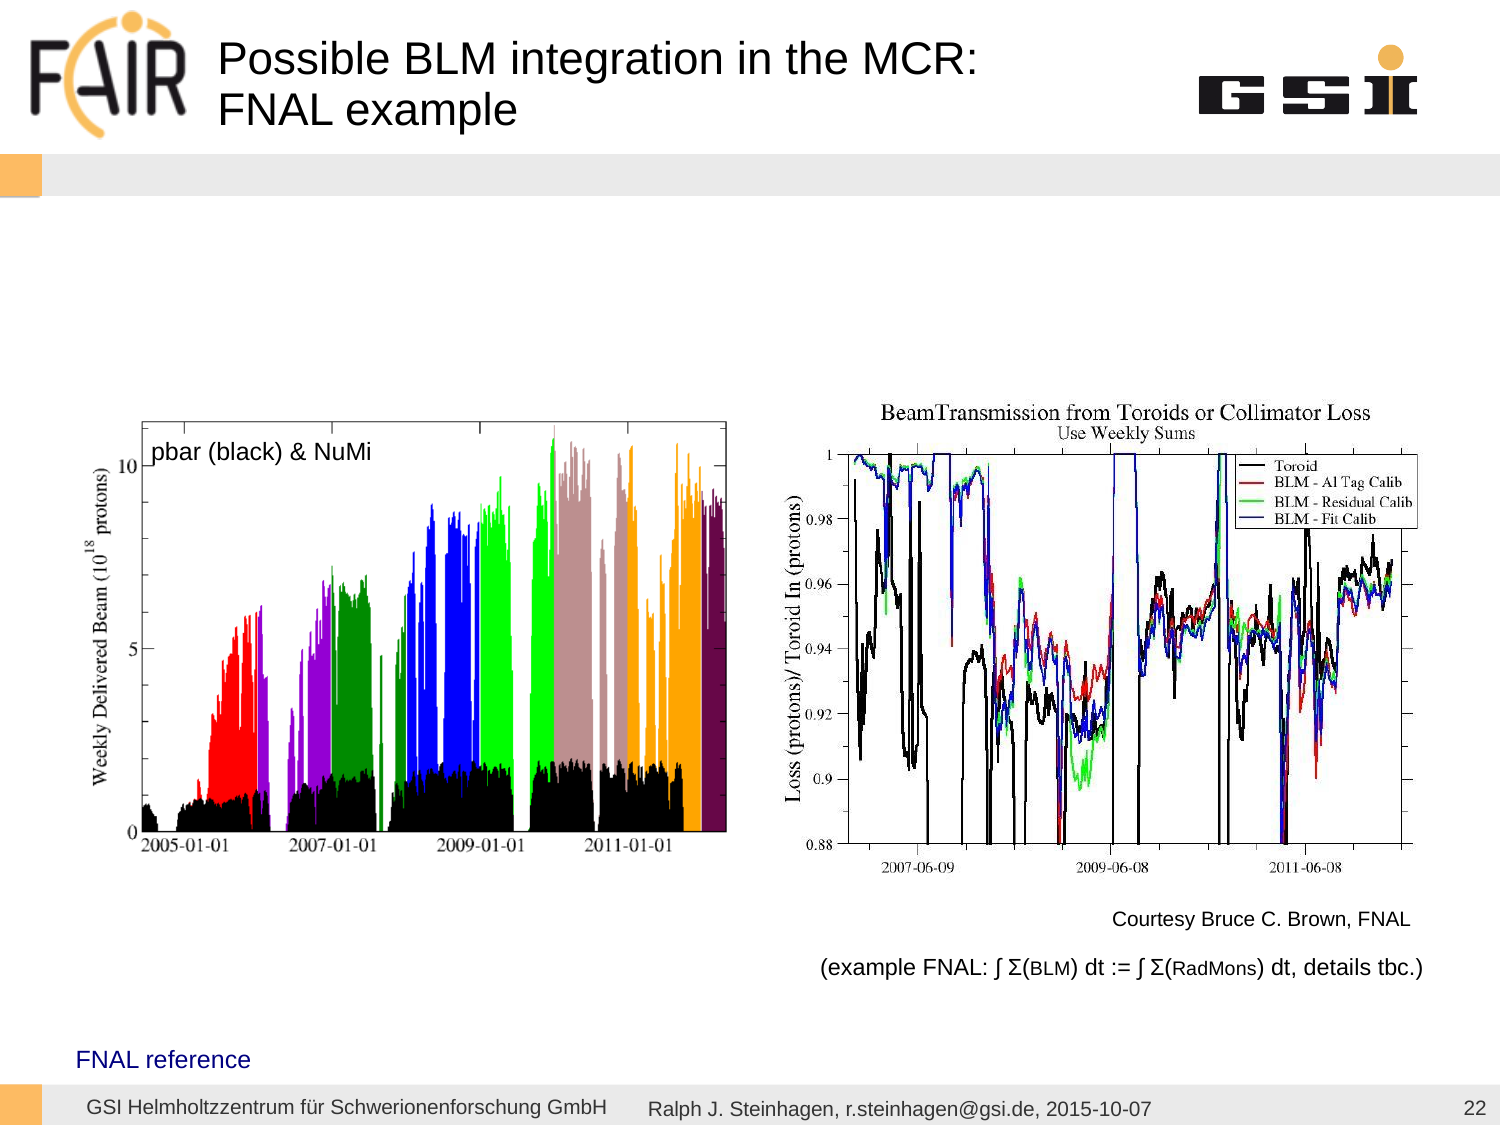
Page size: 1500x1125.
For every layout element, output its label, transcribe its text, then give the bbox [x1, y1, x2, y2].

text_box Courtesy Bruce C. Brown, FNAL [1097, 900, 1430, 939]
picture [766, 394, 1426, 883]
title Possible BLM integration in the MCR: FNAL example [217, 20, 1109, 147]
picture [30, 9, 187, 141]
picture [1197, 42, 1419, 117]
text_box FNAL reference [60, 1038, 267, 1082]
text_box pbar (black) & NuMi [136, 430, 388, 474]
text_box (example FNAL: ∫ Σ(BLM) dt := ∫ Σ(RadMons) dt, details tbc.) [820, 953, 1428, 1000]
picture [74, 414, 734, 862]
